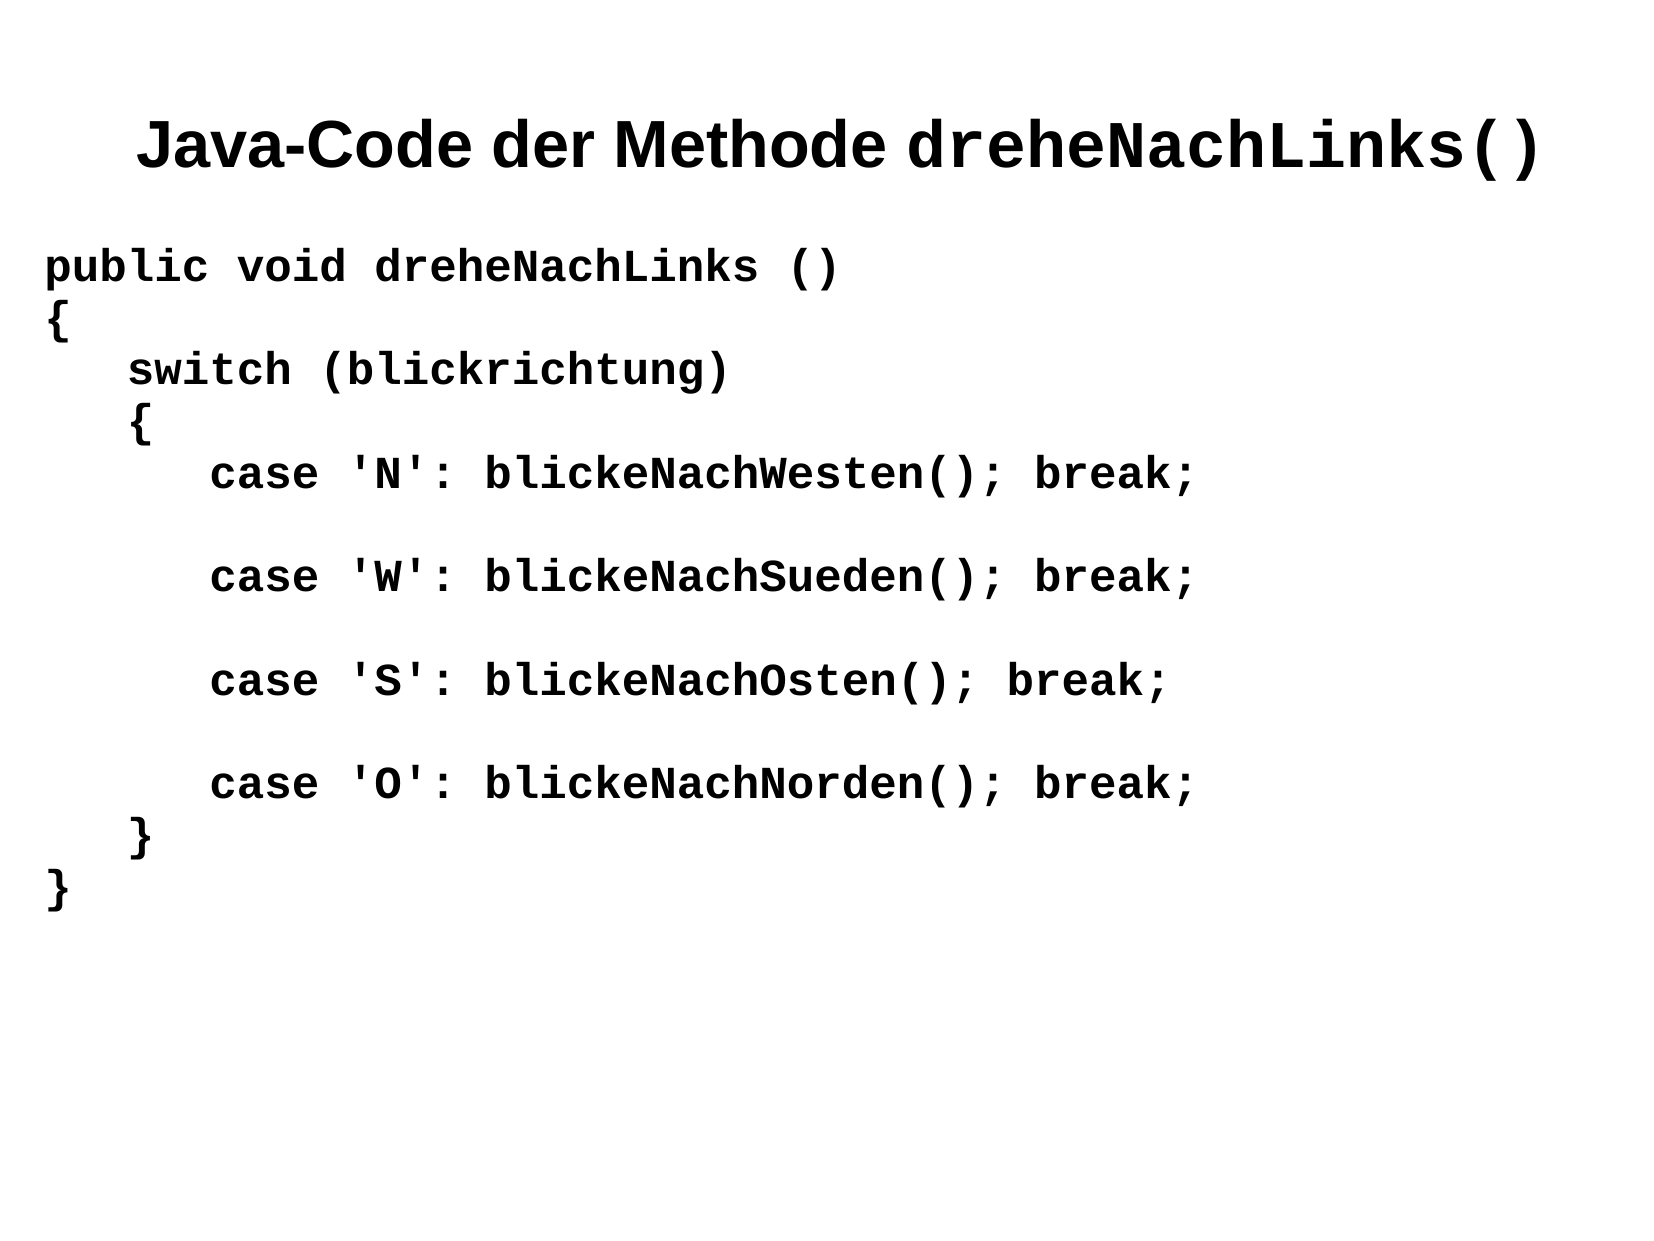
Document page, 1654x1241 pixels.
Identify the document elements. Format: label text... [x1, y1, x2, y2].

text_box Java-Code der Methode dreheNachLinks() [88, 59, 1595, 155]
text_box public void dreheNachLinks () { switch (blickrichtung) { case 'N': blickeNachWesten(); break; case 'W': blickeNachSueden(); break; case 'S': blickeNachOsten(); break; case 'O': blickeNachNorden(); break; } } [29, 236, 1595, 924]
